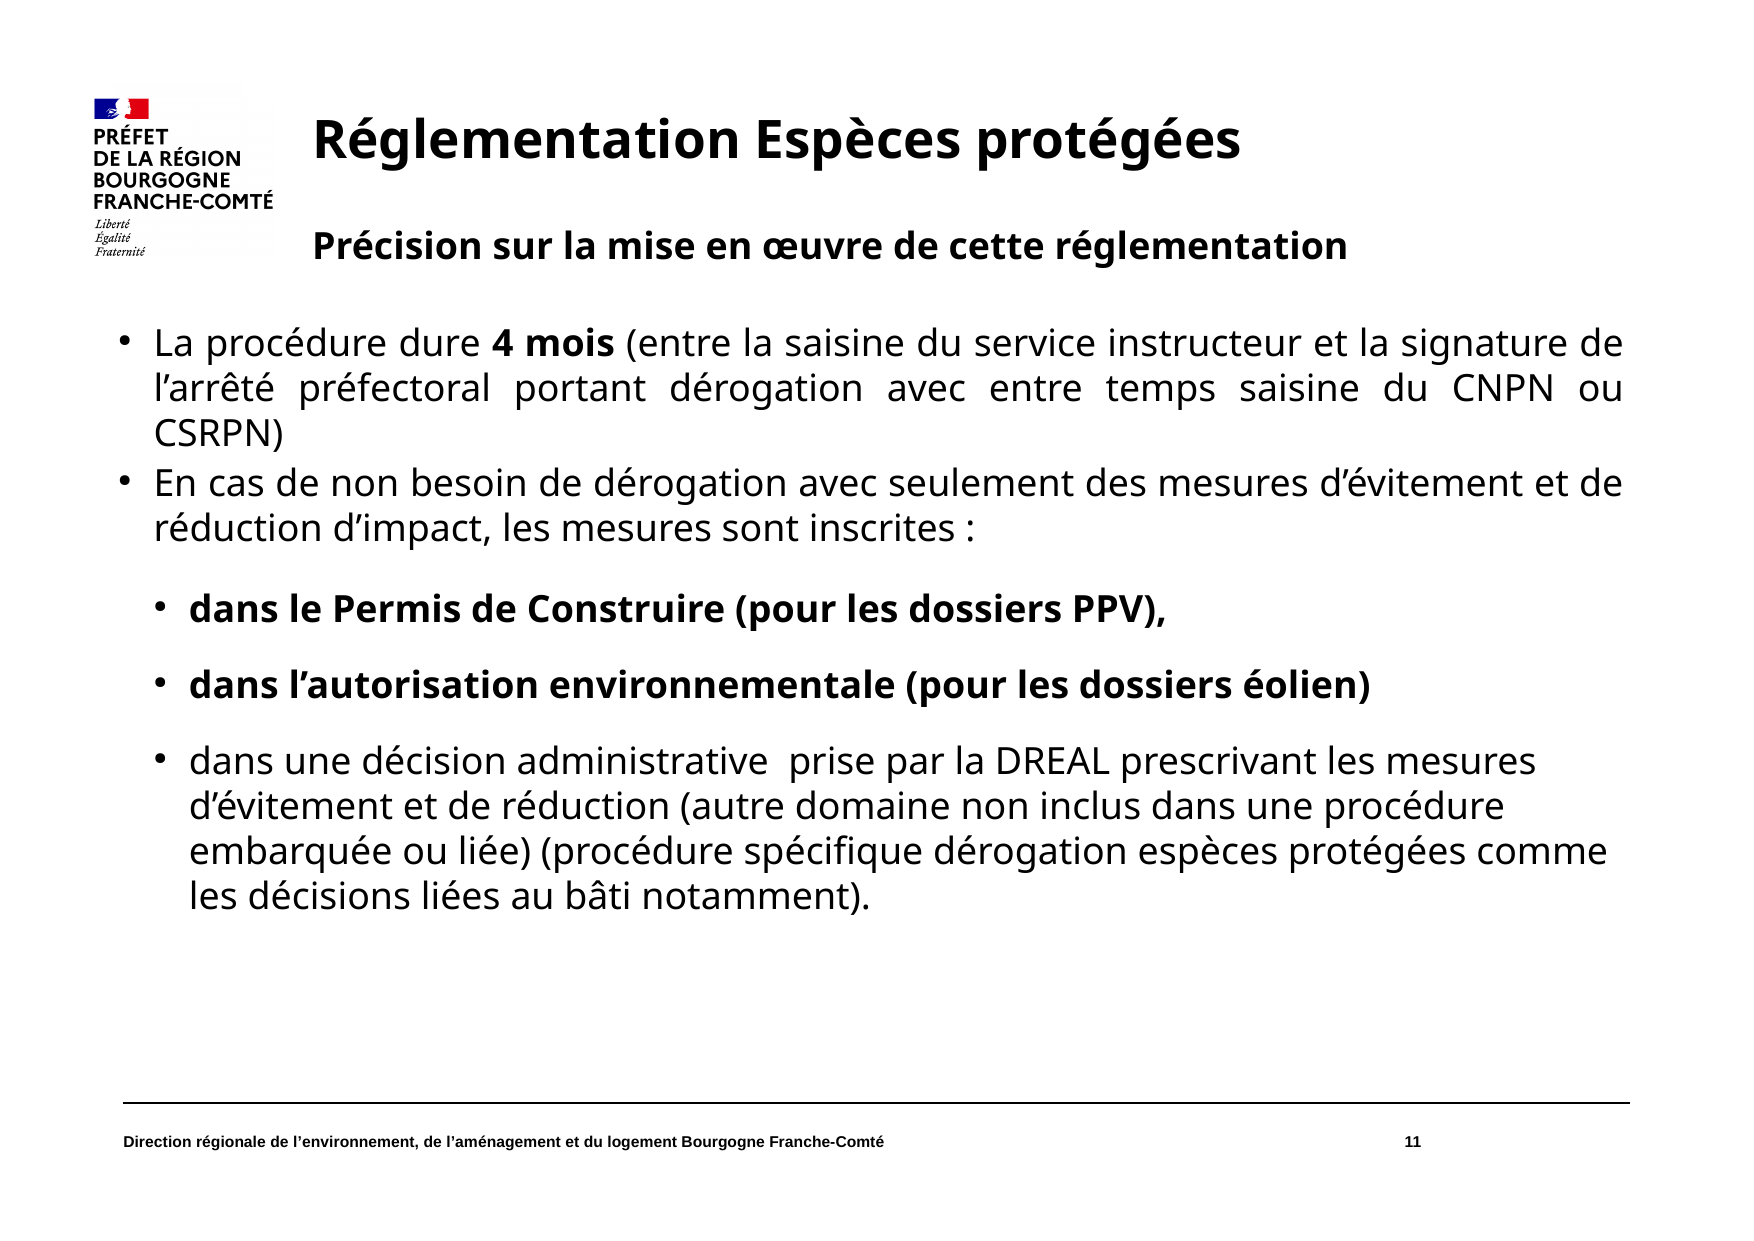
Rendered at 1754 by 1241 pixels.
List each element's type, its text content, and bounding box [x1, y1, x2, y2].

title Réglementation Espèces protégées Précision sur la mise en œuvre de cette réglementation [311, 112, 1678, 278]
picture [94, 82, 273, 256]
list La procédure dure 4 mois (entre la saisine du service instructeur et la signature de l’arrêté préfectoral portant dérogation avec entre temps saisine du CNPN ou CSRPN) En cas de non besoin de dérogation avec seulement des mesures d’évitement et de réduction d’impact, les mesures sont inscrites : dans le Permis de Construire (pour les dossiers PPV), dans l’autorisation environnementale (pour les dossiers éolien) dans une décision administrative prise par la DREAL prescrivant les mesures d’évitement et de réduction (autre domaine non inclus dans une procédure embarquée ou liée) (procédure spécifique dérogation espèces protégées comme les décisions liées au bâti notamment). [118, 318, 1626, 1134]
